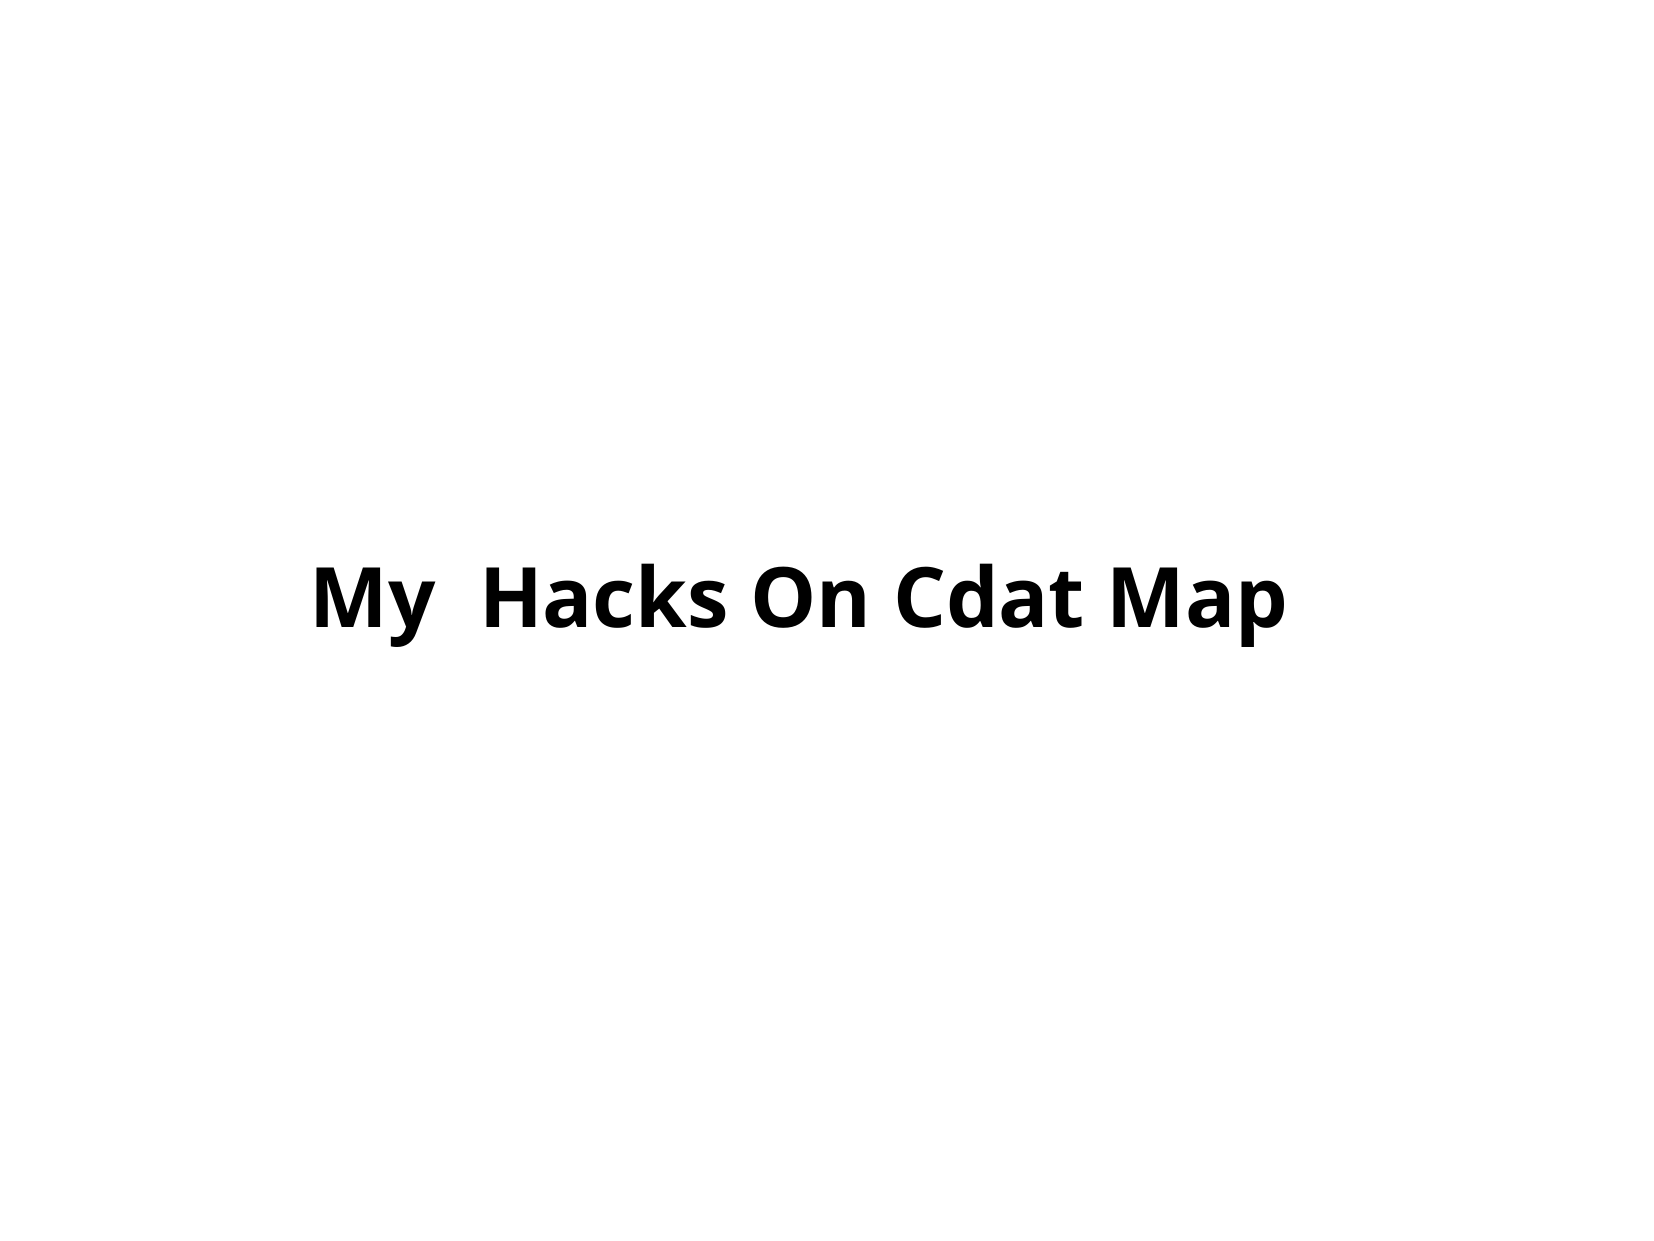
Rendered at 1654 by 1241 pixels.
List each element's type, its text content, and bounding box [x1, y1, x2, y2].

text_box My Hacks On Cdat Map [295, 531, 1388, 662]
